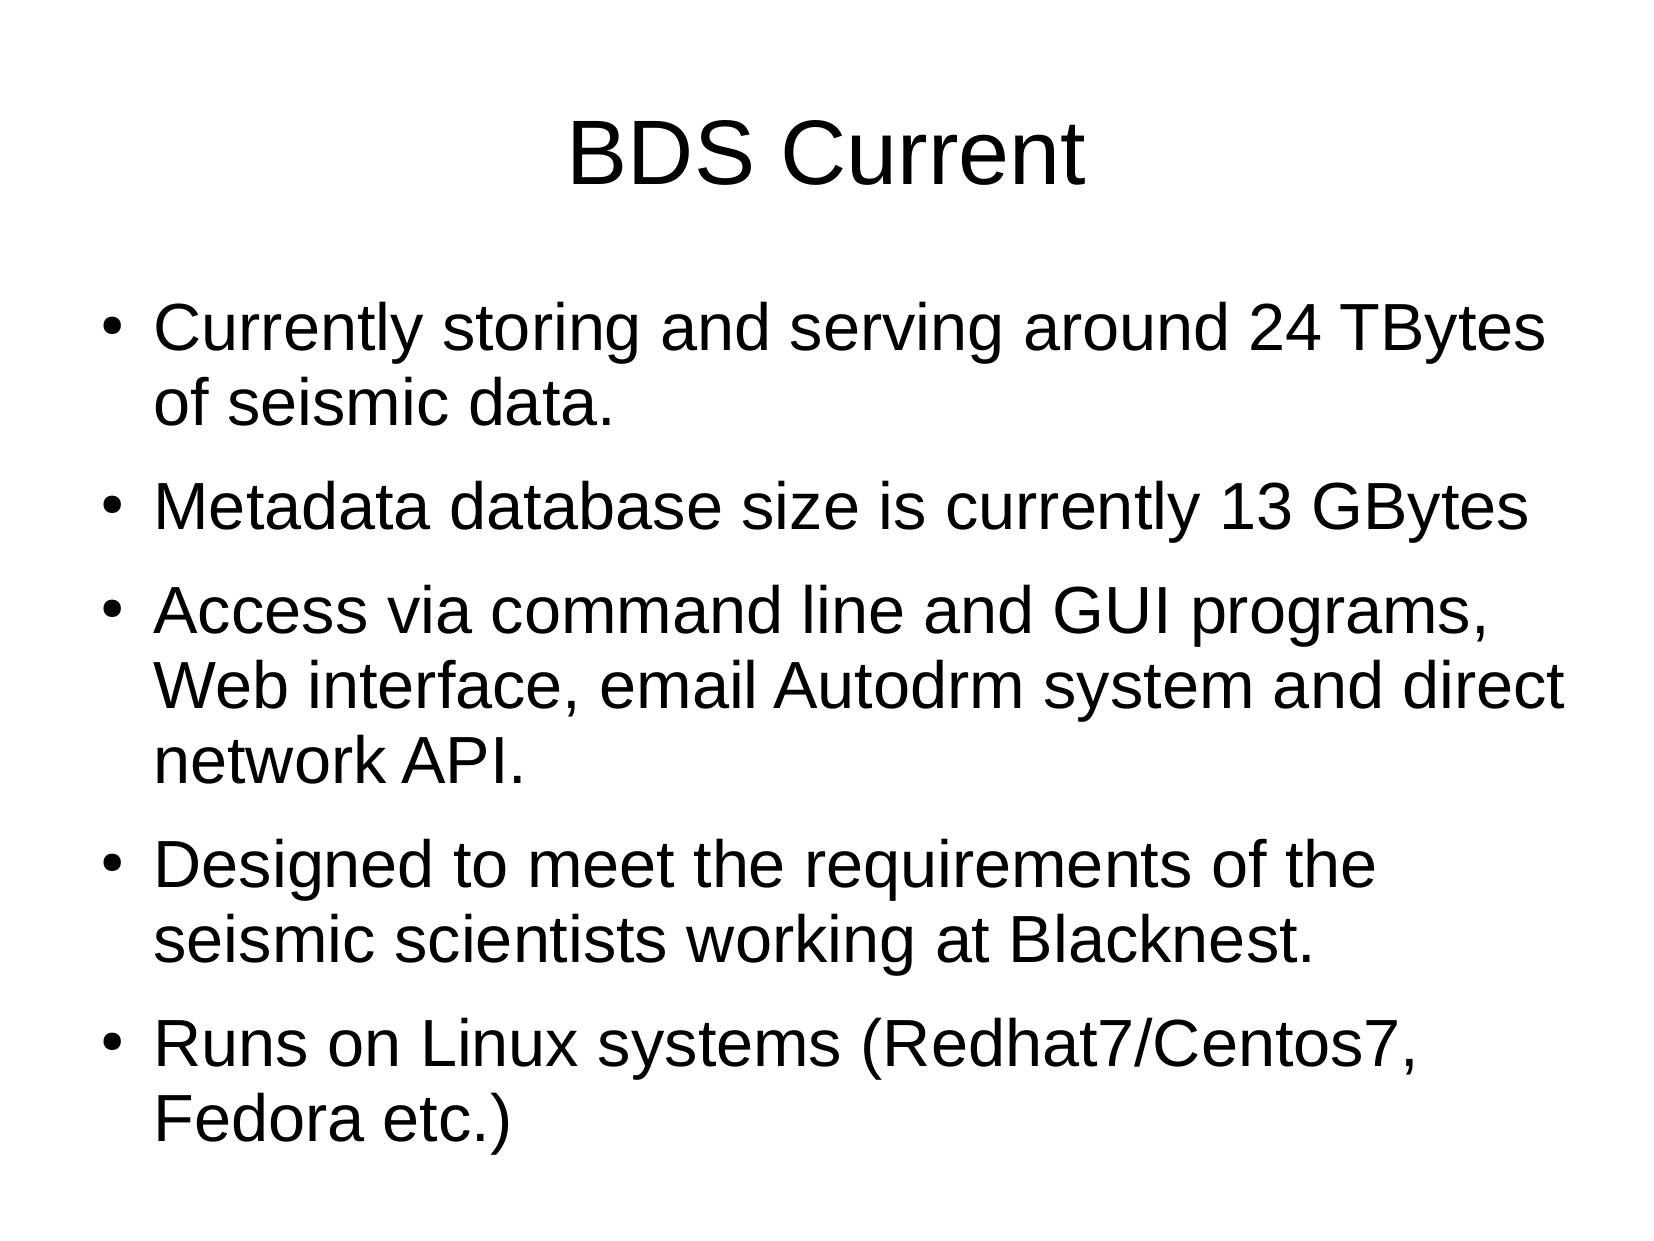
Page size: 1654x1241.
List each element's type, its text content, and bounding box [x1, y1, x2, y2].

title BDS Current [82, 49, 1571, 257]
list Currently storing and serving around 24 TBytes of seismic data. Metadata database size is currently 13 GBytes Access via command line and GUI programs, Web interface, email Autodrm system and direct network API. Designed to meet the requirements of the seismic scientists working at Blacknest. Runs on Linux systems (Redhat7/Centos7, Fedora etc.) [82, 290, 1571, 1157]
